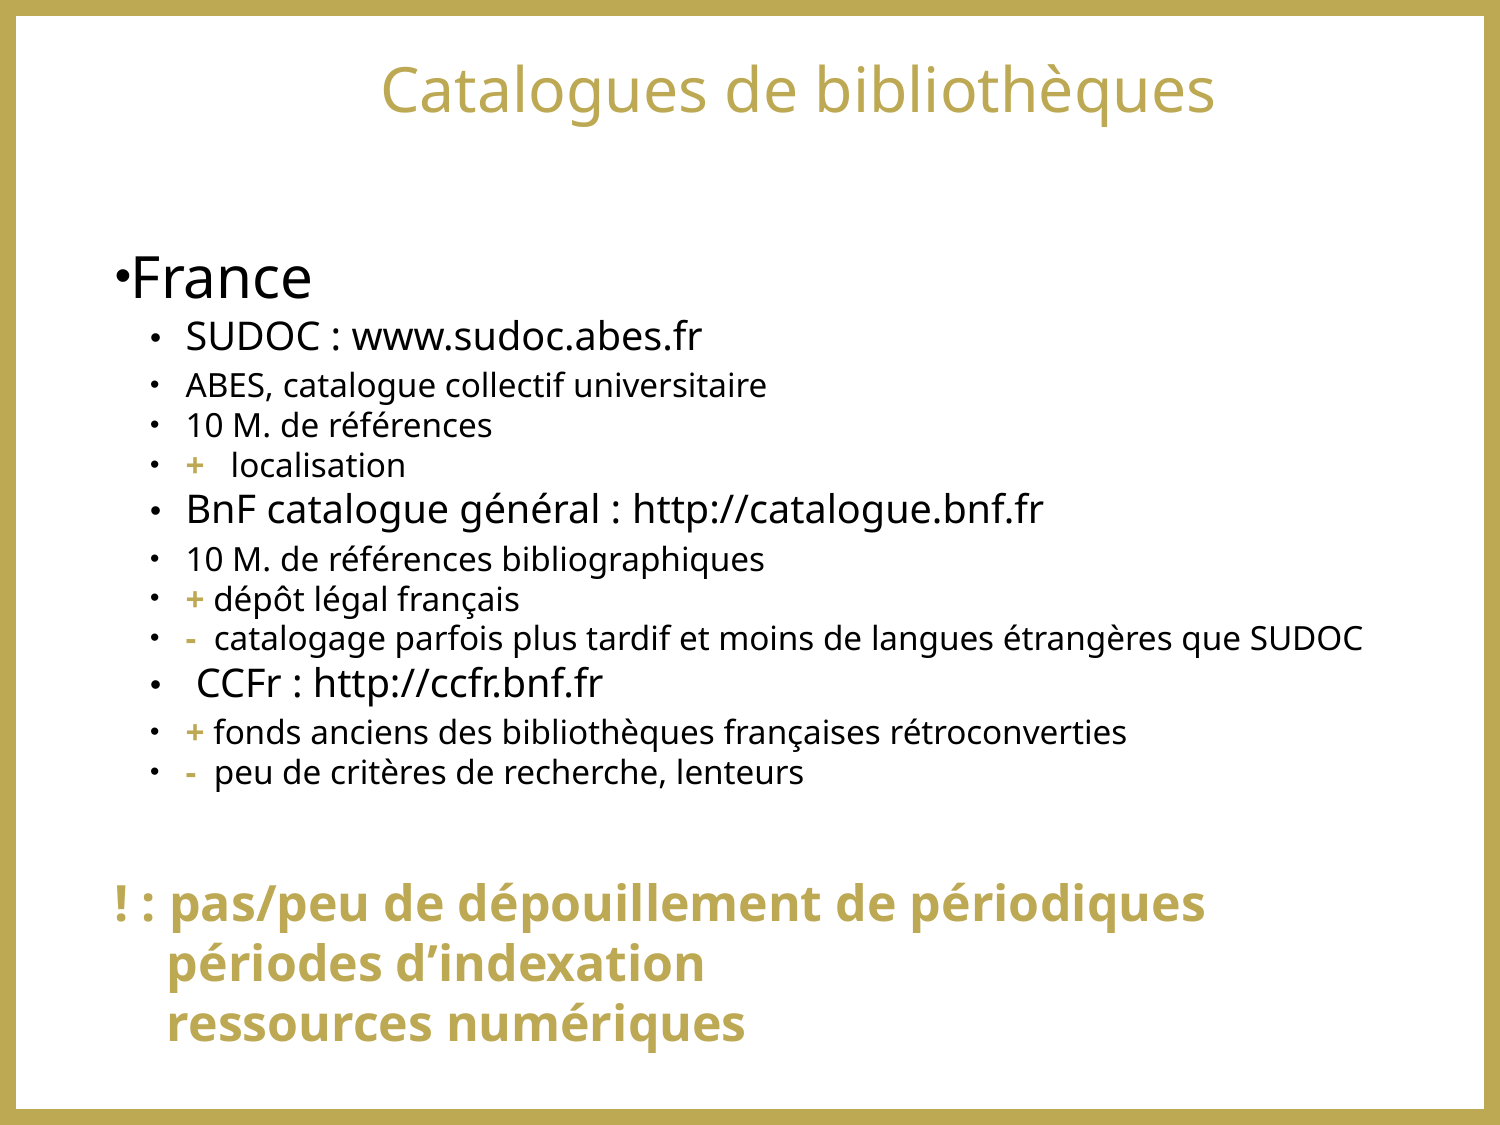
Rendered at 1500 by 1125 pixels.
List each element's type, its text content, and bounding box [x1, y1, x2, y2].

text_box Catalogues de bibliothèques [123, 42, 1474, 161]
text_box France SUDOC : www.sudoc.abes.fr ABES, catalogue collectif universitaire 10 M. de références + localisation BnF catalogue général : http://catalogue.bnf.fr 10 M. de références bibliographiques + dépôt légal français - catalogage parfois plus tardif et moins de langues étrangères que SUDOC CCFr : http://ccfr.bnf.fr + fonds anciens des bibliothèques françaises rétroconverties - peu de critères de recherche, lenteurs ! : pas/peu de dépouillement de périodiques périodes d’indexation ressources numériques [99, 233, 1450, 1096]
text_box [0, 0, 1500, 1125]
